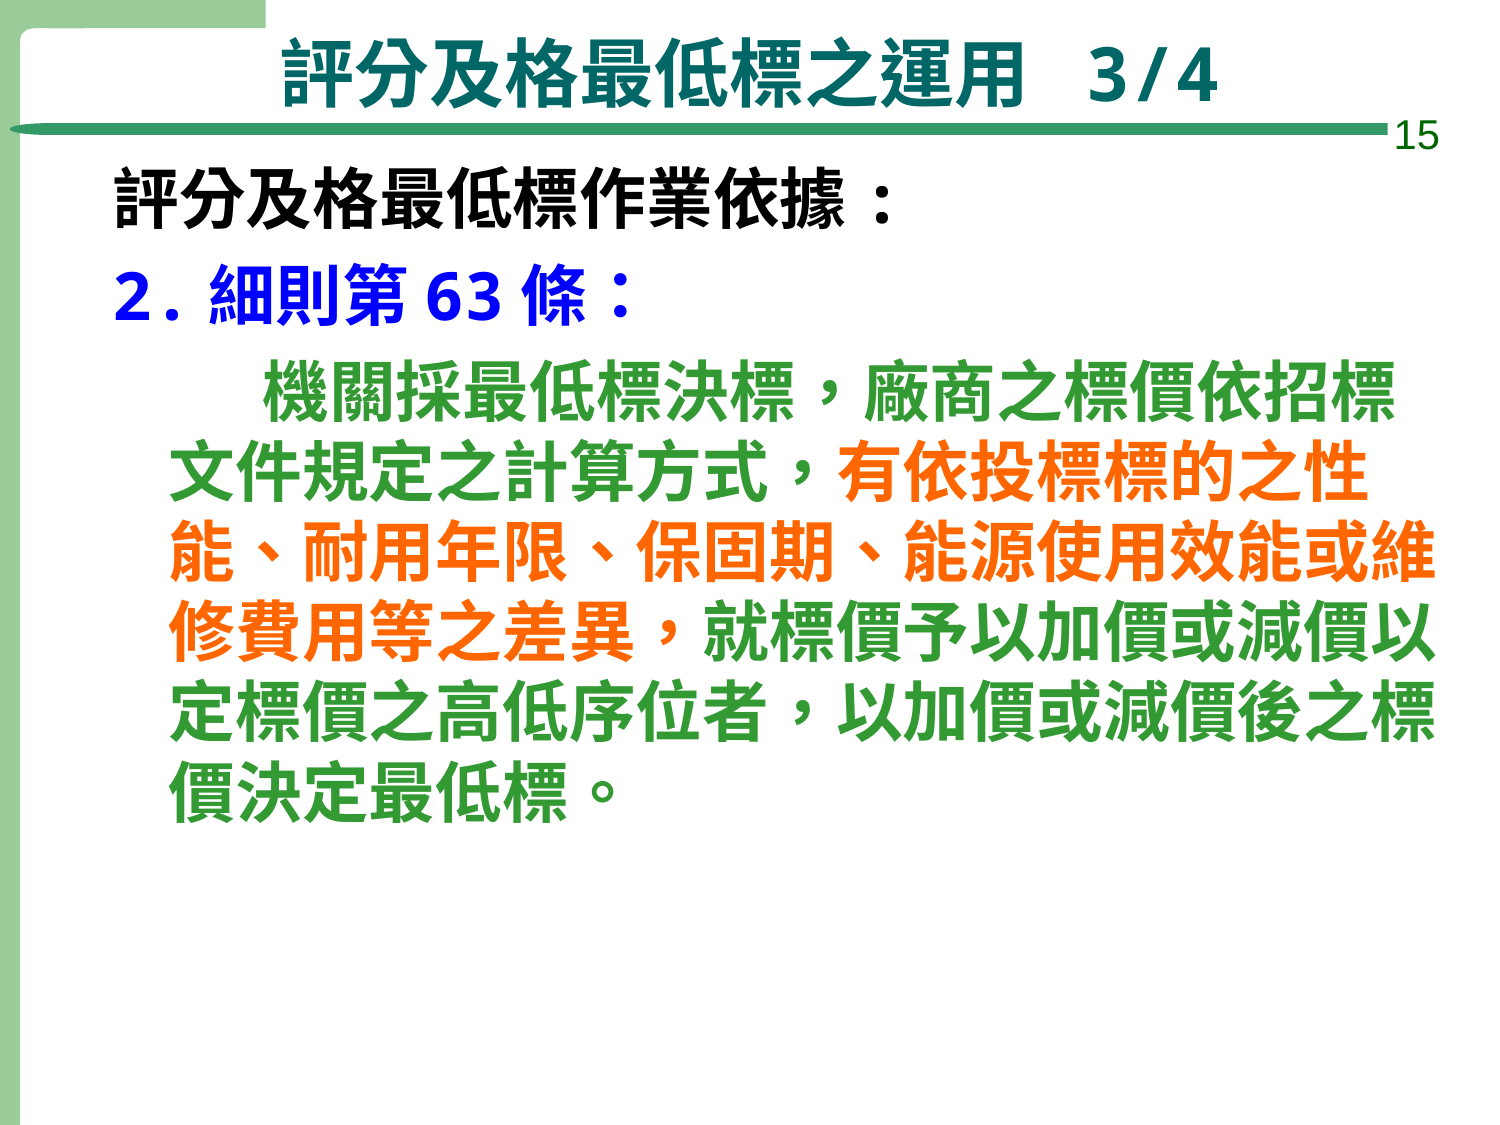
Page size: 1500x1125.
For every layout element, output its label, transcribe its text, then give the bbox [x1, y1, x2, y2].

title 評分及格最低標之運用 3/4 [41, 19, 1459, 126]
list 評分及格最低標作業依據: 2.細則第63條： 機關採最低標決標，廠商之標價依招標文件規定之計算方式，有依投標標的之性能、耐用年限、保固期、能源使用效能或維修費用等之差異，就標價予以加價或減價以定標價之高低序位者，以加價或減價後之標價決定最低標。 [41, 148, 1459, 1005]
text_box [1378, 90, 1491, 166]
